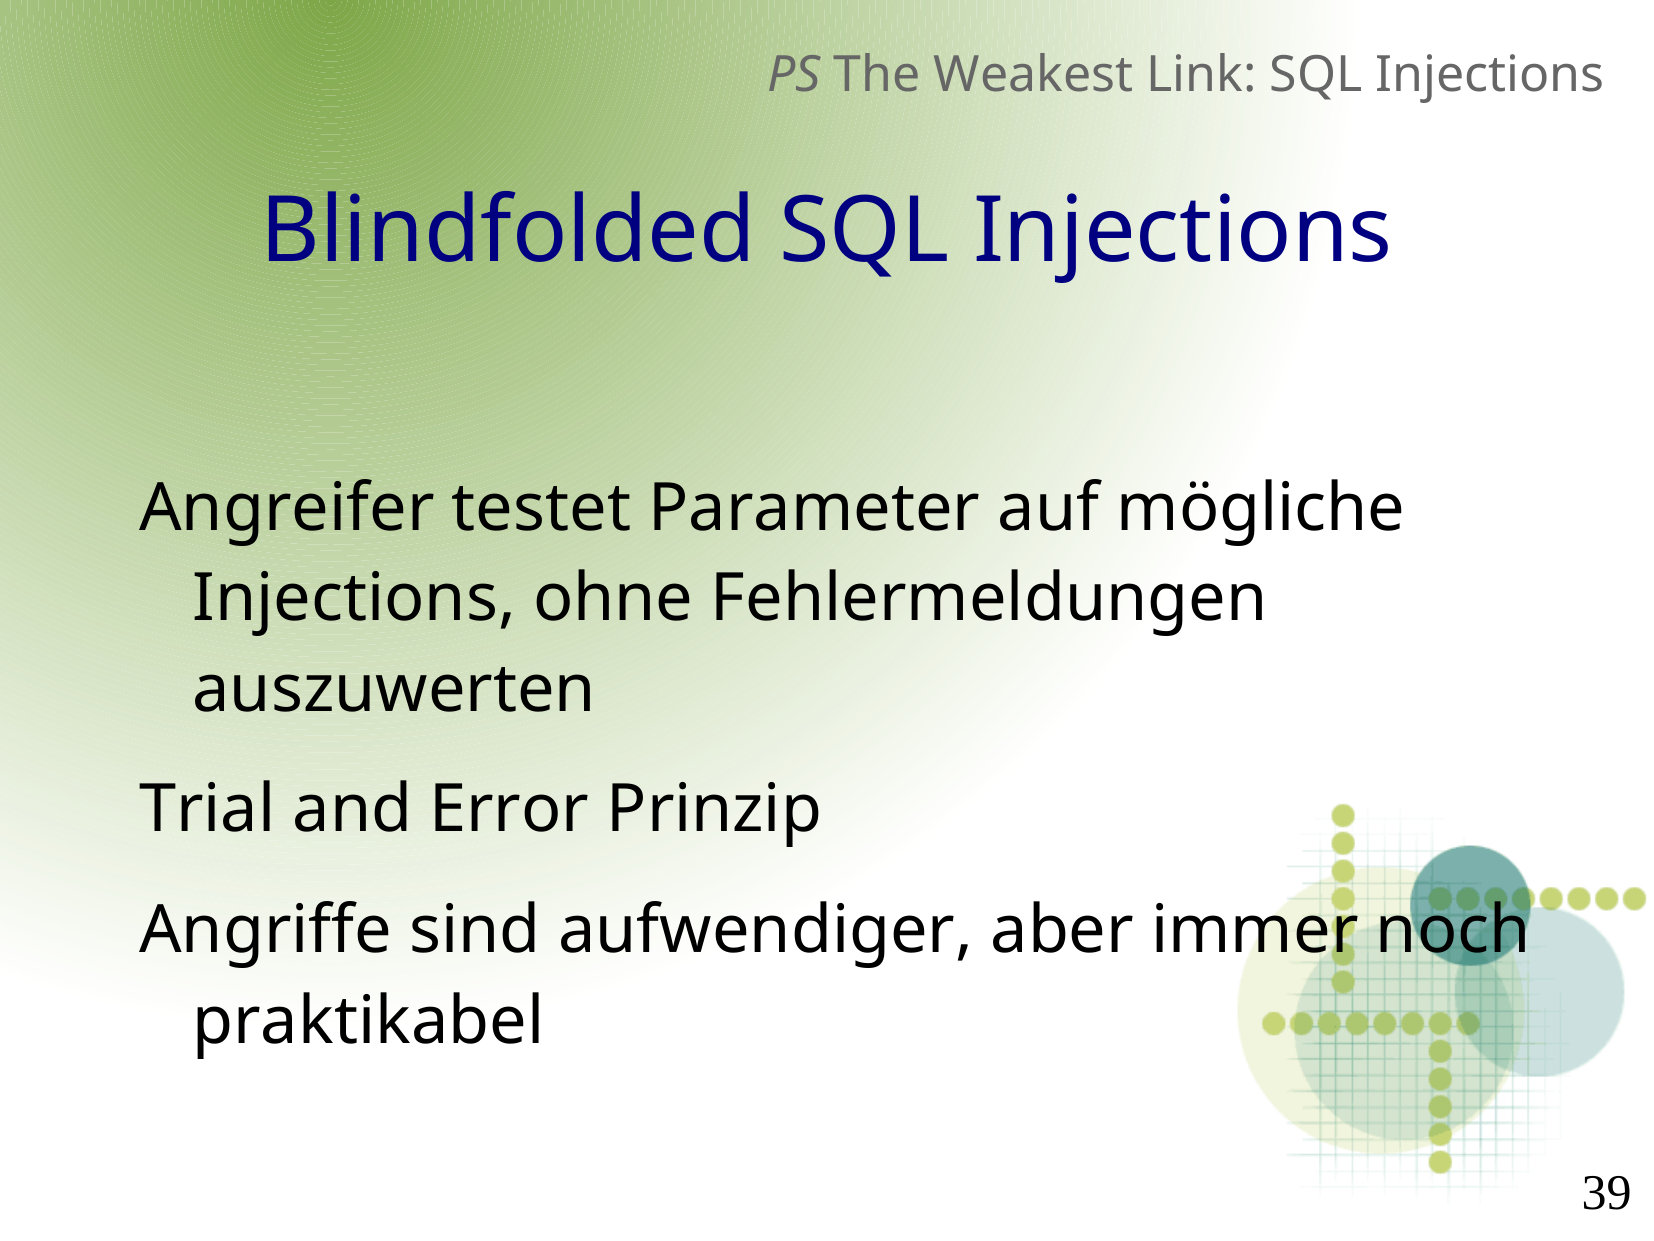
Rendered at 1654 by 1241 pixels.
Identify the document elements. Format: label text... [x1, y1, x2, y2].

list Angreifer testet Parameter auf mögliche Injections, ohne Fehlermeldungen auszuwerten Trial and Error Prinzip Angriffe sind aufwendiger, aber immer noch praktikabel [121, 458, 1534, 1241]
picture [1534, 792, 1654, 1211]
title Blindfolded SQL Injections [121, 122, 1534, 330]
